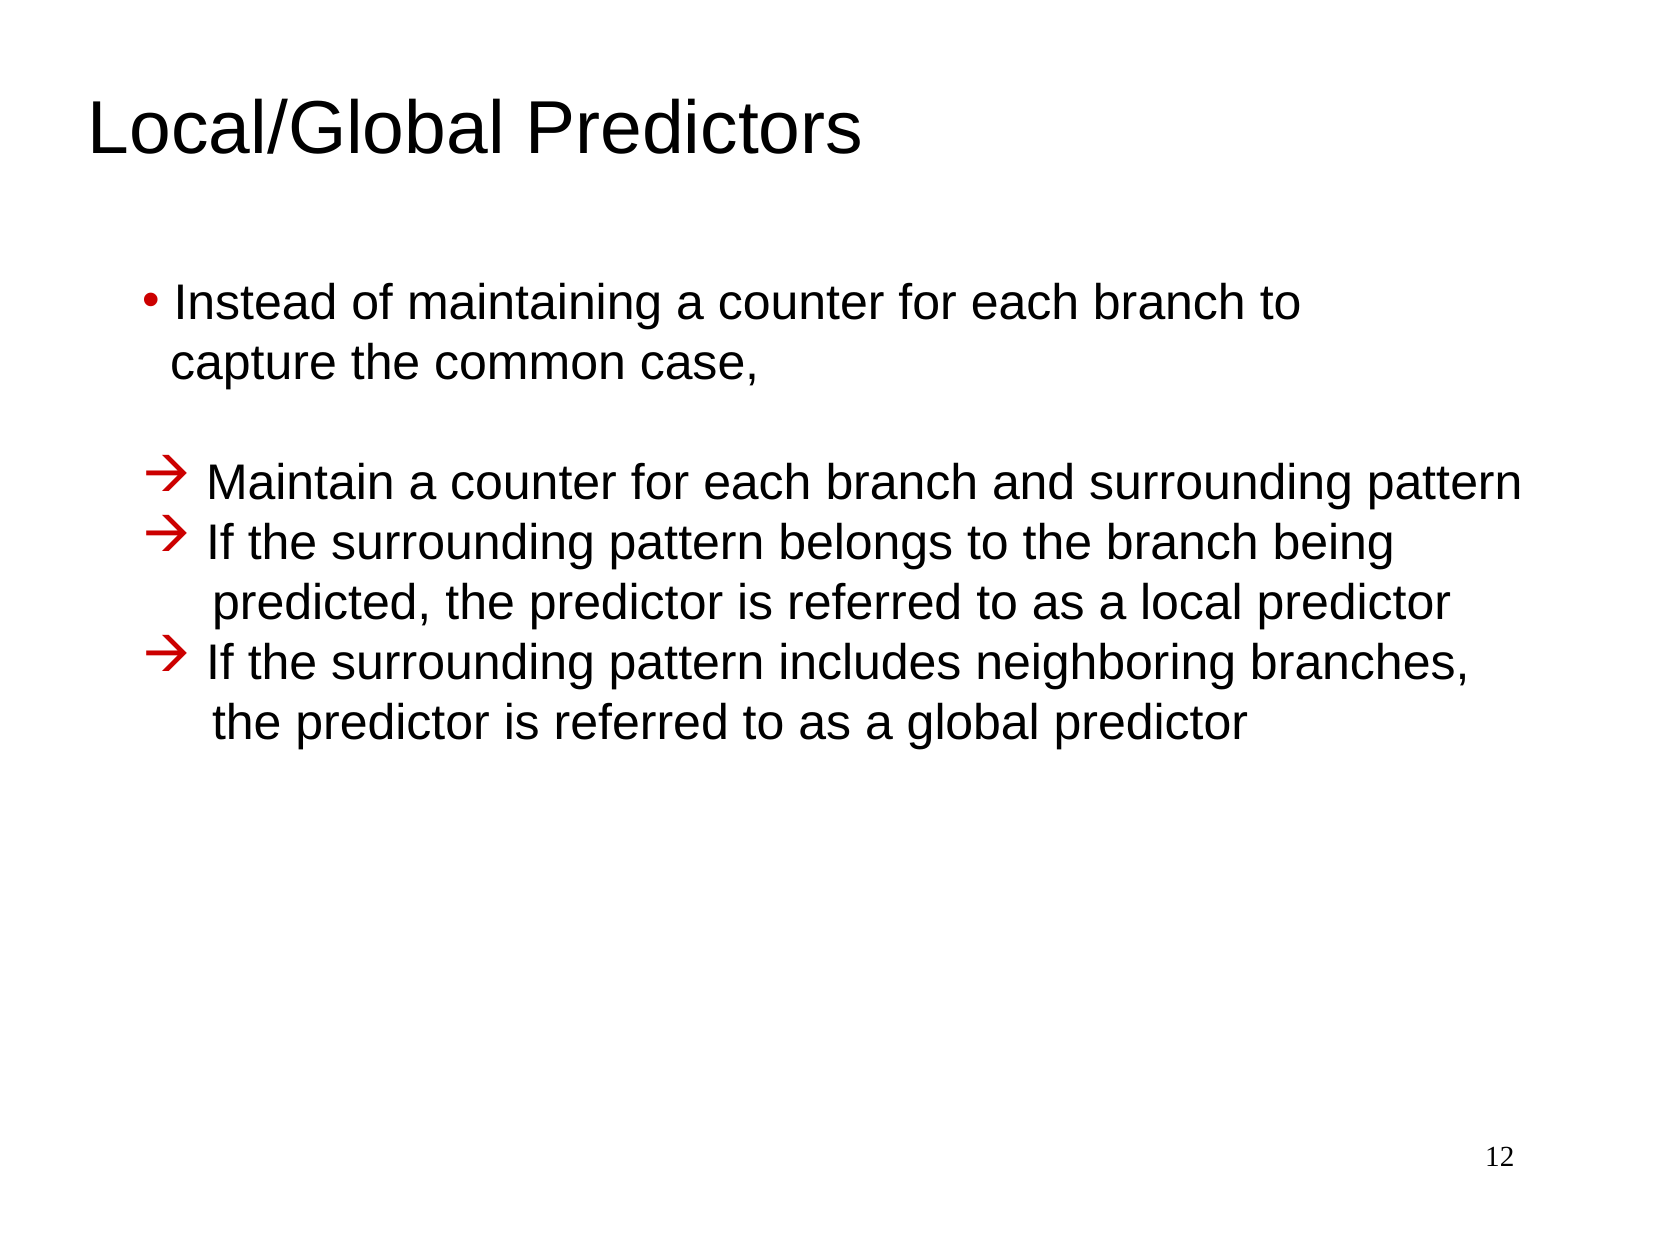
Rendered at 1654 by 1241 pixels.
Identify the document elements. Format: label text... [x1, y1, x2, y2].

text_box Instead of maintaining a counter for each branch to capture the common case, Maintain a counter for each branch and surrounding pattern If the surrounding pattern belongs to the branch being predicted, the predictor is referred to as a local predictor If the surrounding pattern includes neighboring branches, the predictor is referred to as a global predictor [127, 261, 1539, 758]
text_box Local/Global Predictors [73, 71, 879, 177]
text_box <number> [1185, 1129, 1530, 1213]
